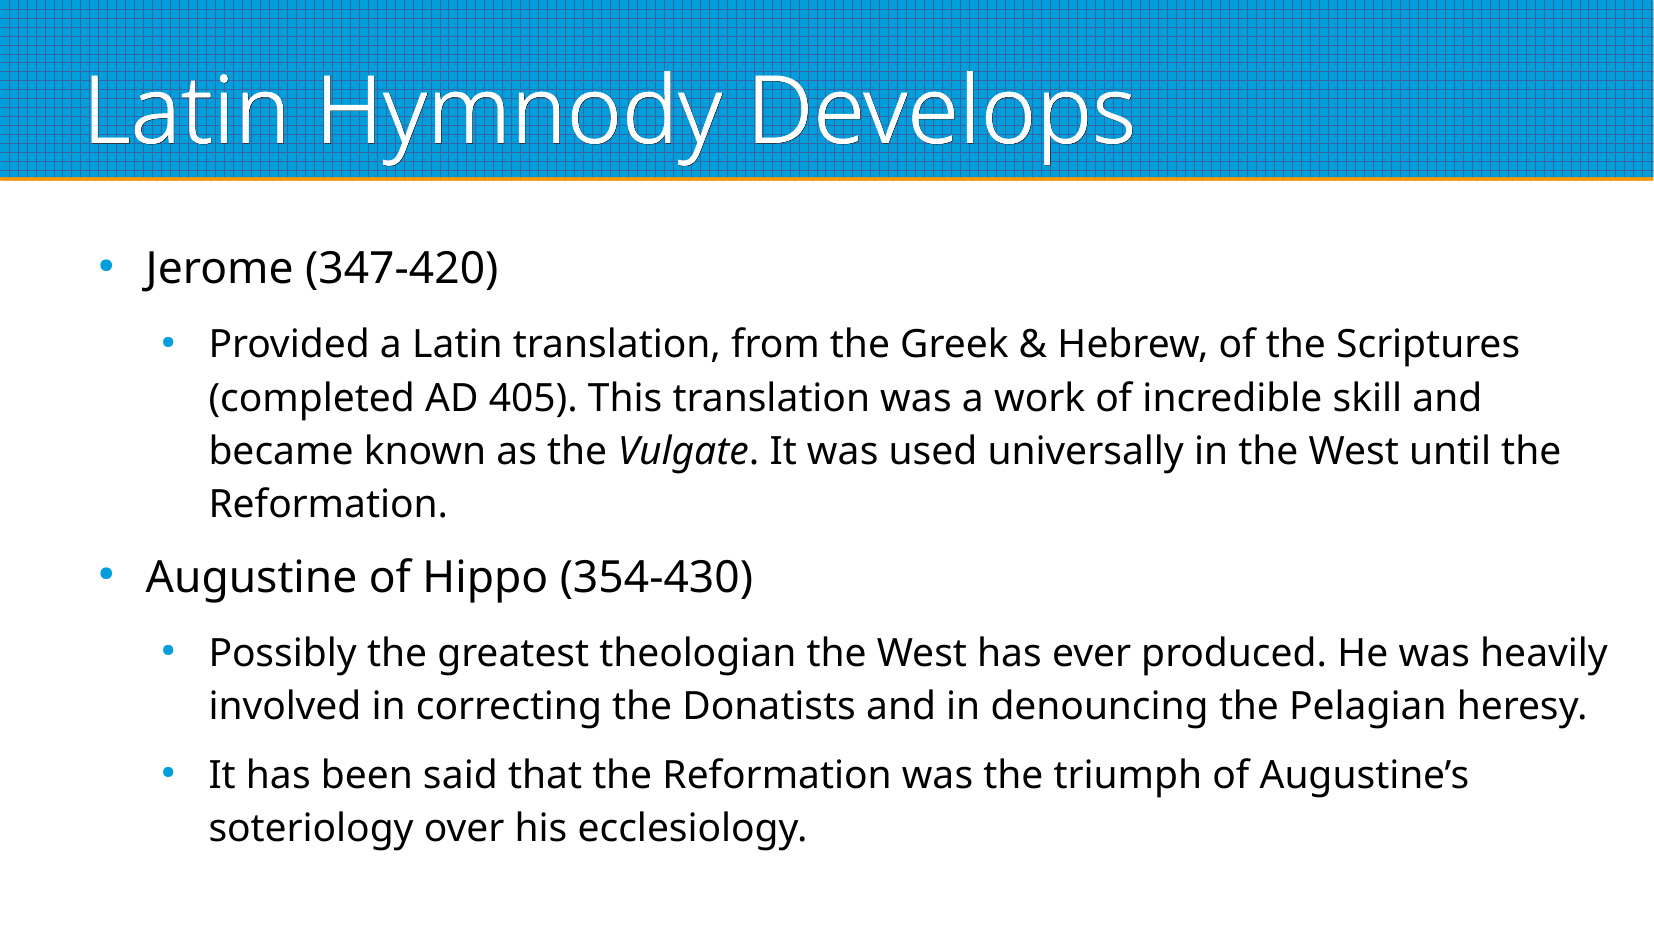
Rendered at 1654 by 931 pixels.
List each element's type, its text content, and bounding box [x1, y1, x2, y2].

title Latin Hymnody Develops [82, 14, 1571, 171]
list Jerome (347-420) Provided a Latin translation, from the Greek & Hebrew, of the Scriptures (completed AD 405). This translation was a work of incredible skill and became known as the Vulgate. It was used universally in the West until the Reformation. Augustine of Hippo (354-430) Possibly the greatest theologian the West has ever produced. He was heavily involved in correcting the Donatists and in denouncing the Pelagian heresy. It has been said that the Reformation was the triumph of Augustine’s soteriology over his ecclesiology. [82, 236, 1613, 863]
